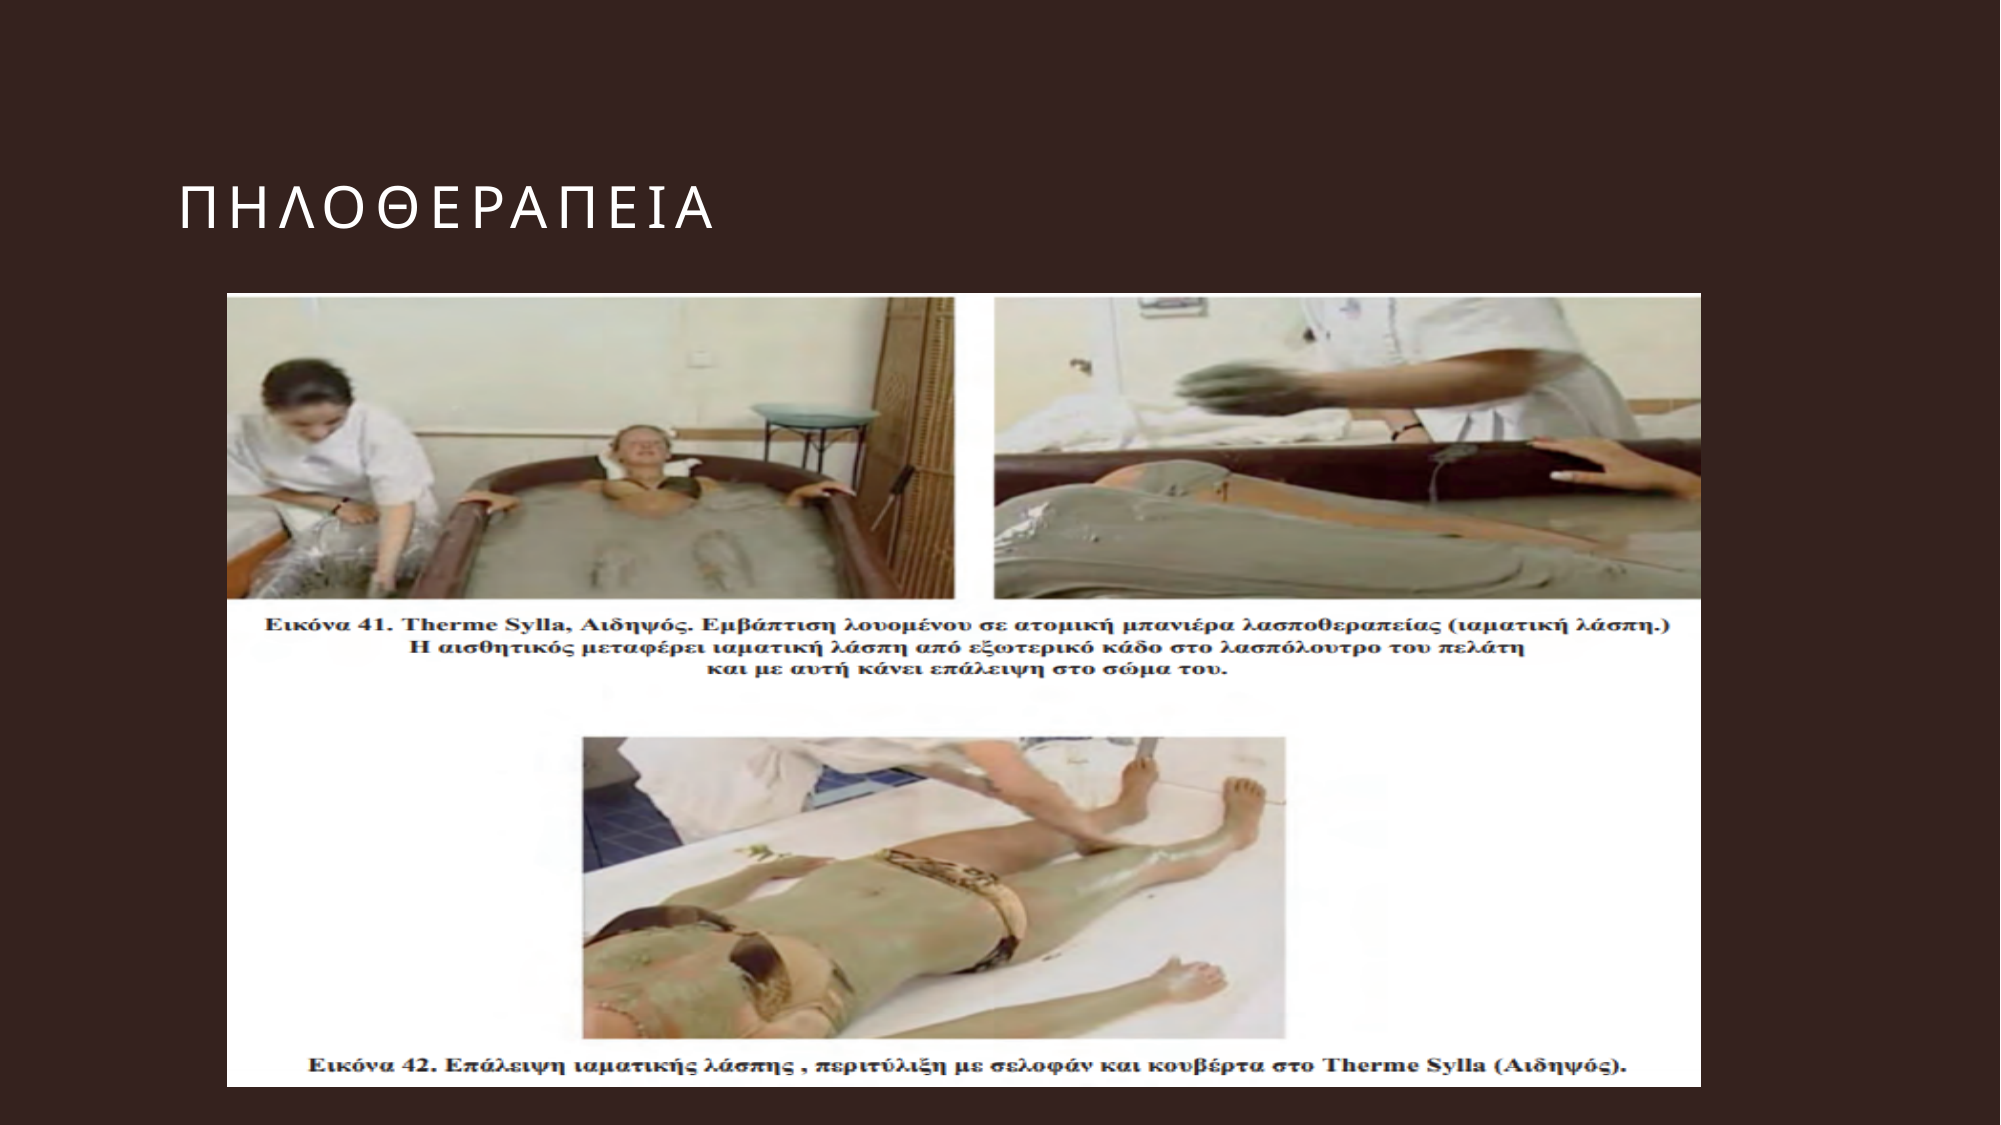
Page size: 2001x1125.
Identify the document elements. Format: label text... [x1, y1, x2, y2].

picture [227, 293, 1701, 1087]
title ΠΗΛΟΘΕΡΑΠΕΙΑ [177, 165, 873, 274]
